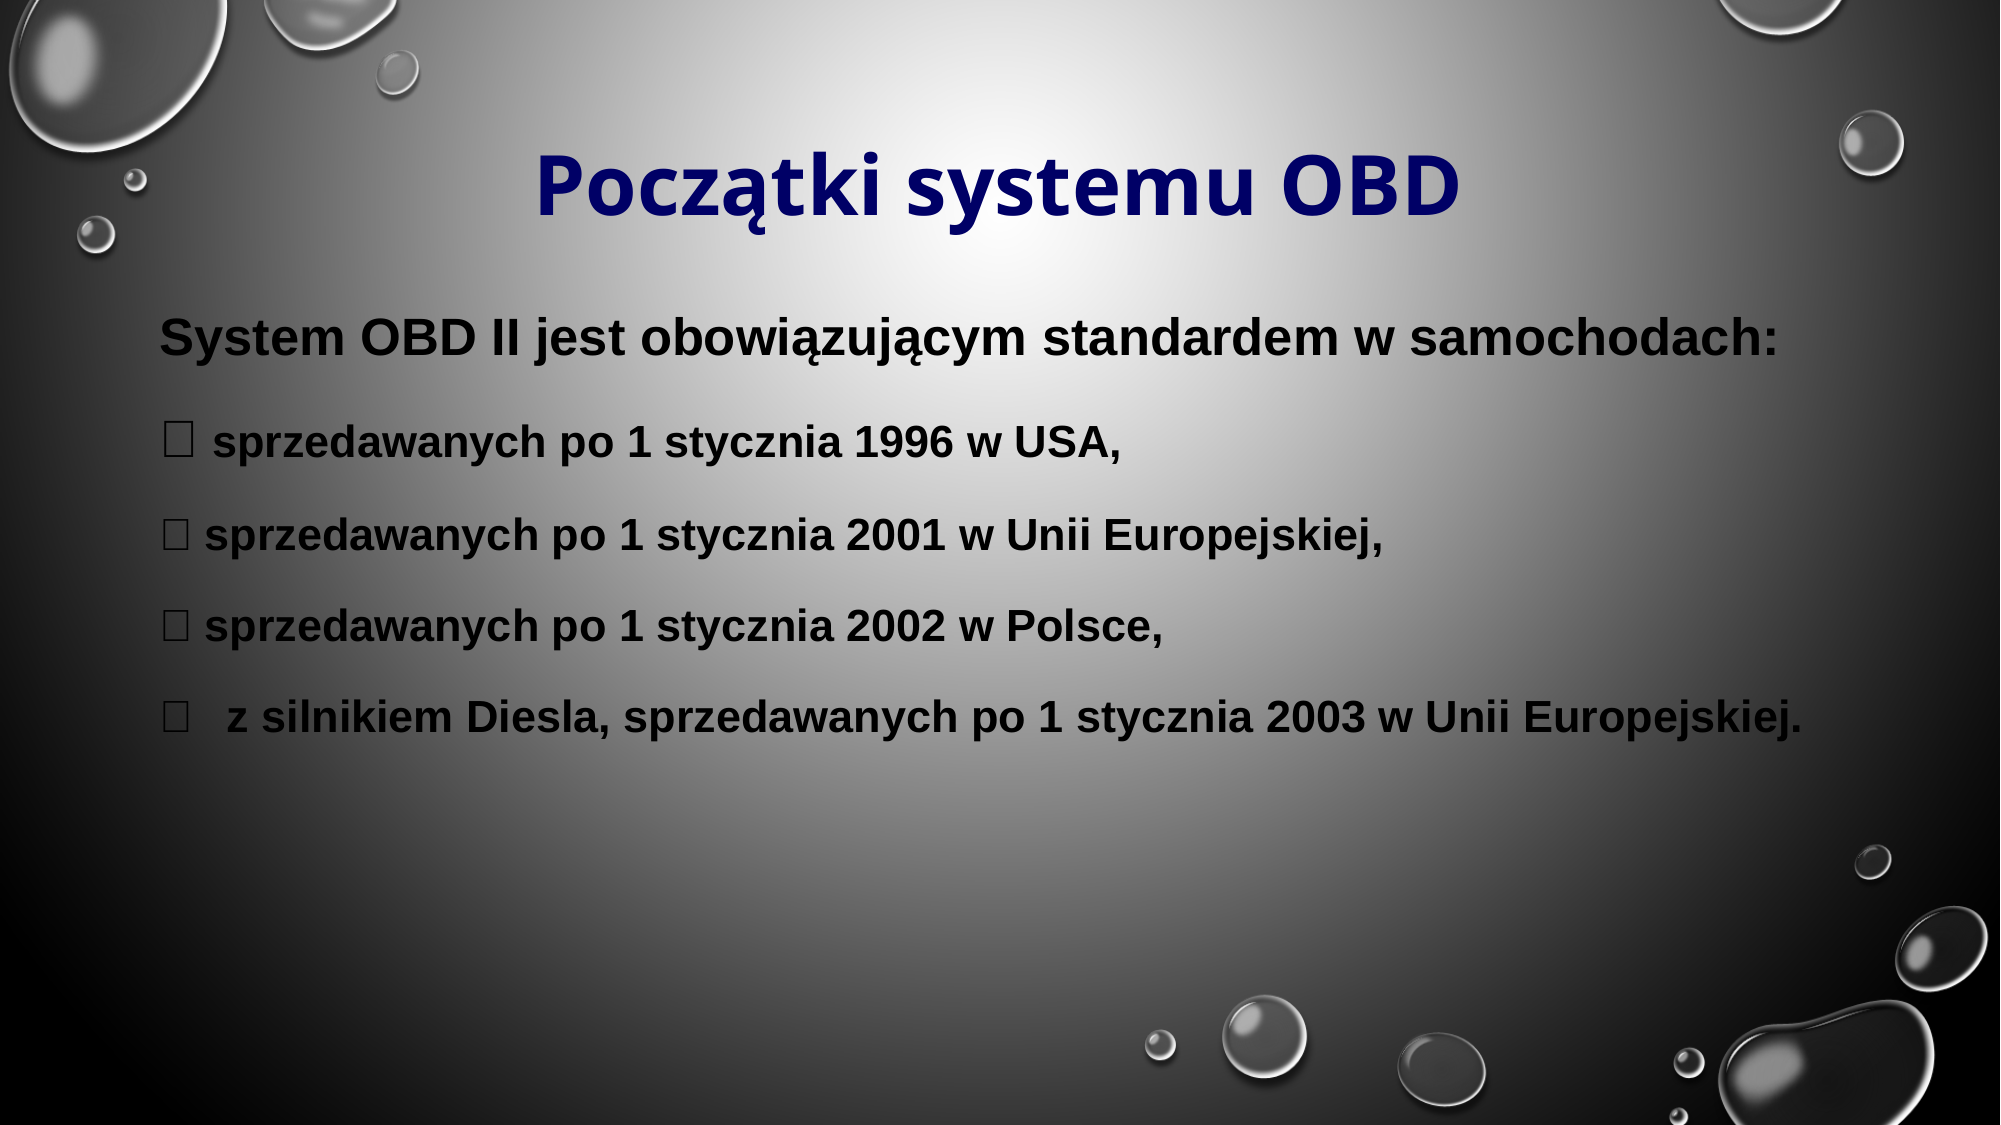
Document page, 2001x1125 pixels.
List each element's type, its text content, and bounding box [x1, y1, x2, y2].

title Początki systemu OBD [149, 135, 1848, 214]
list System OBD II jest obowiązującym standardem w samochodach:  sprzedawanych po 1 stycznia 1996 w USA,  sprzedawanych po 1 stycznia 2001 w Unii Europejskiej,  sprzedawanych po 1 stycznia 2002 w Polsce,  z silnikiem Diesla, sprzedawanych po 1 stycznia 2003 w Unii Europejskiej. [144, 283, 1843, 808]
